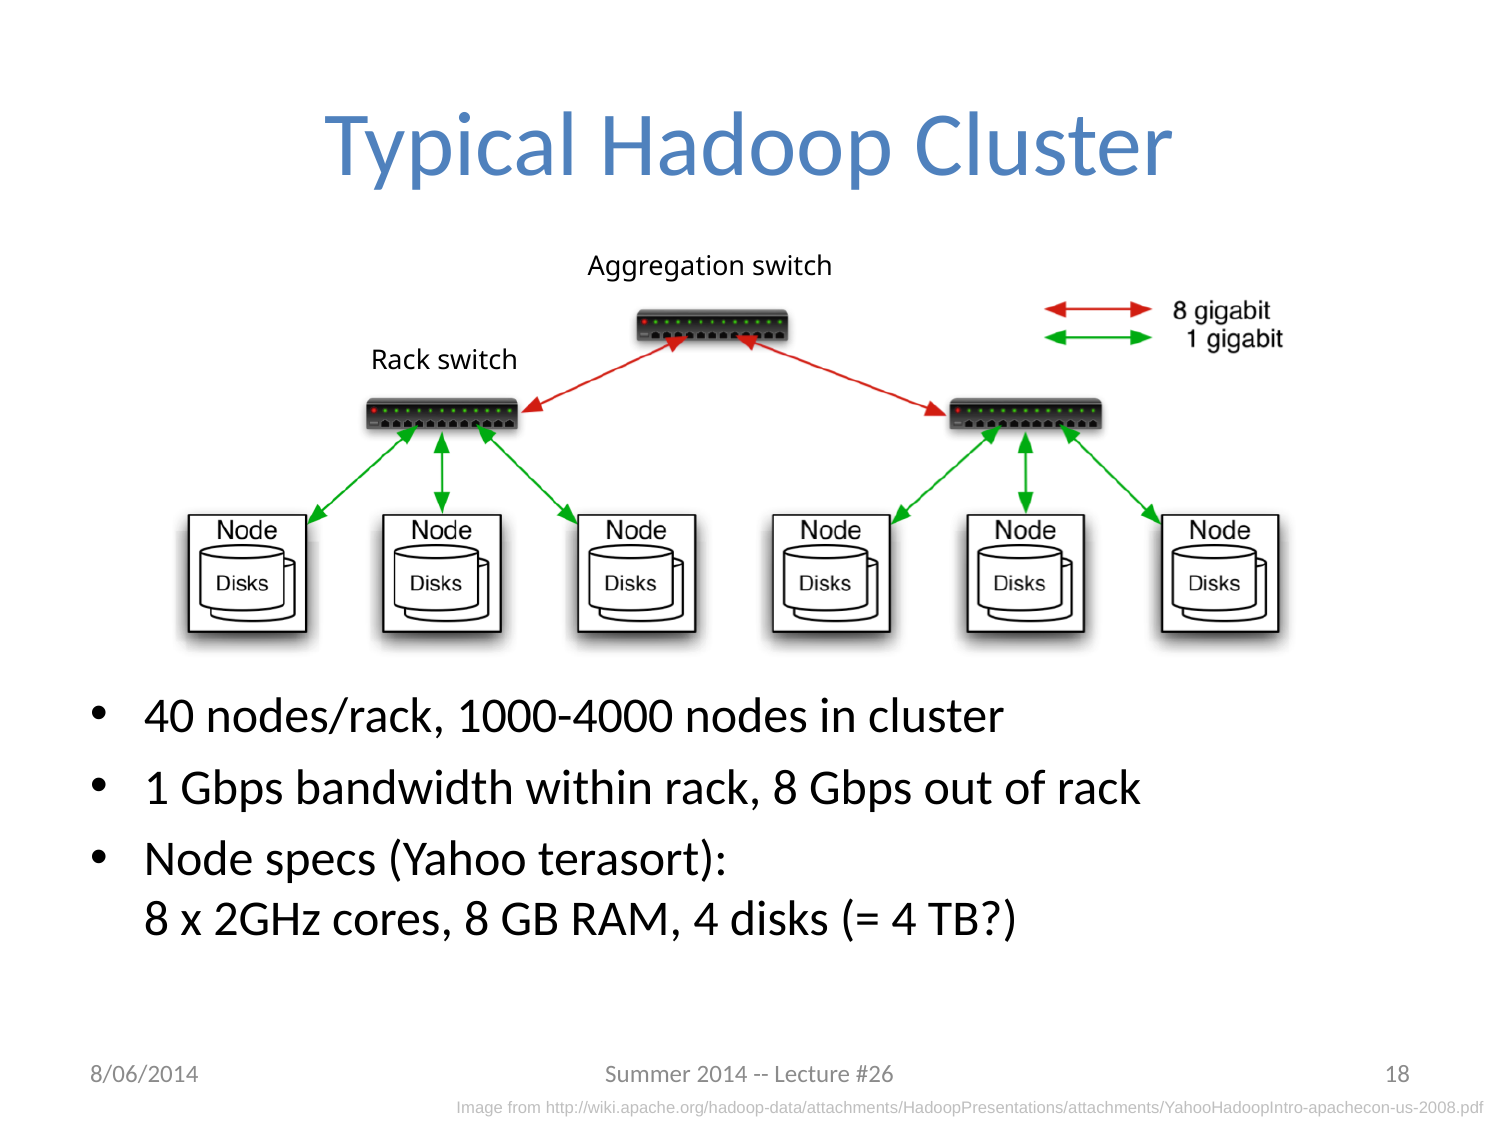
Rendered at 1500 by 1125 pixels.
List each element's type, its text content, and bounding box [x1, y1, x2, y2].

list 40 nodes/rack, 1000-4000 nodes in cluster 1 Gbps bandwidth within rack, 8 Gbps out of rack Node specs (Yahoo terasort): 8 x 2GHz cores, 8 GB RAM, 4 disks (= 4 TB?) [75, 675, 1425, 1005]
slide_number <number> [1074, 1042, 1425, 1103]
footer Summer 2014 -- Lecture #26 [512, 1042, 988, 1103]
text_box Image from http://wiki.apache.org/hadoop-data/attachments/HadoopPresentations/attachments/YahooHadoopIntro-apachecon-us-2008.pdf [387, 1089, 1500, 1125]
text_box Rack switch [344, 335, 545, 383]
slide_number 8/06/2014 [75, 1042, 425, 1103]
title Typical Hadoop Cluster [75, 45, 1425, 233]
text_box Aggregation switch [559, 241, 862, 289]
picture [137, 233, 1325, 675]
